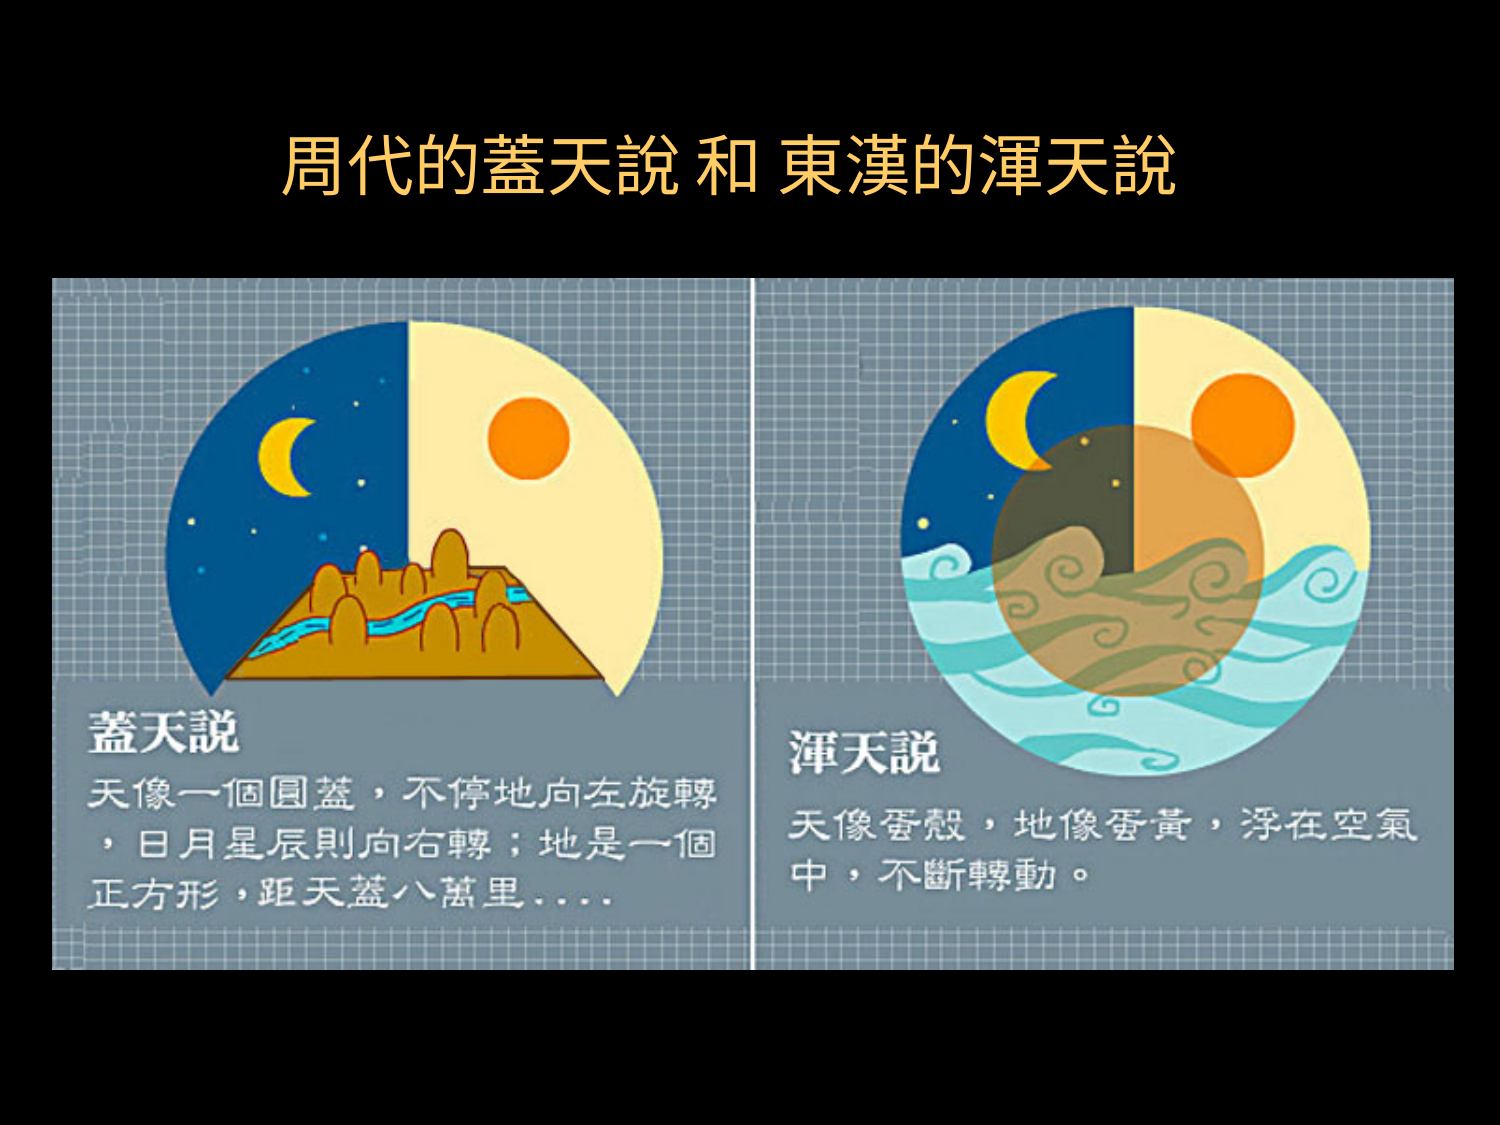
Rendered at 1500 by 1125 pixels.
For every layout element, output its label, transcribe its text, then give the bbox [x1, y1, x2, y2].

text_box 周代的蓋天說 和 東漢的渾天說 [265, 115, 1235, 212]
picture [52, 278, 1454, 971]
